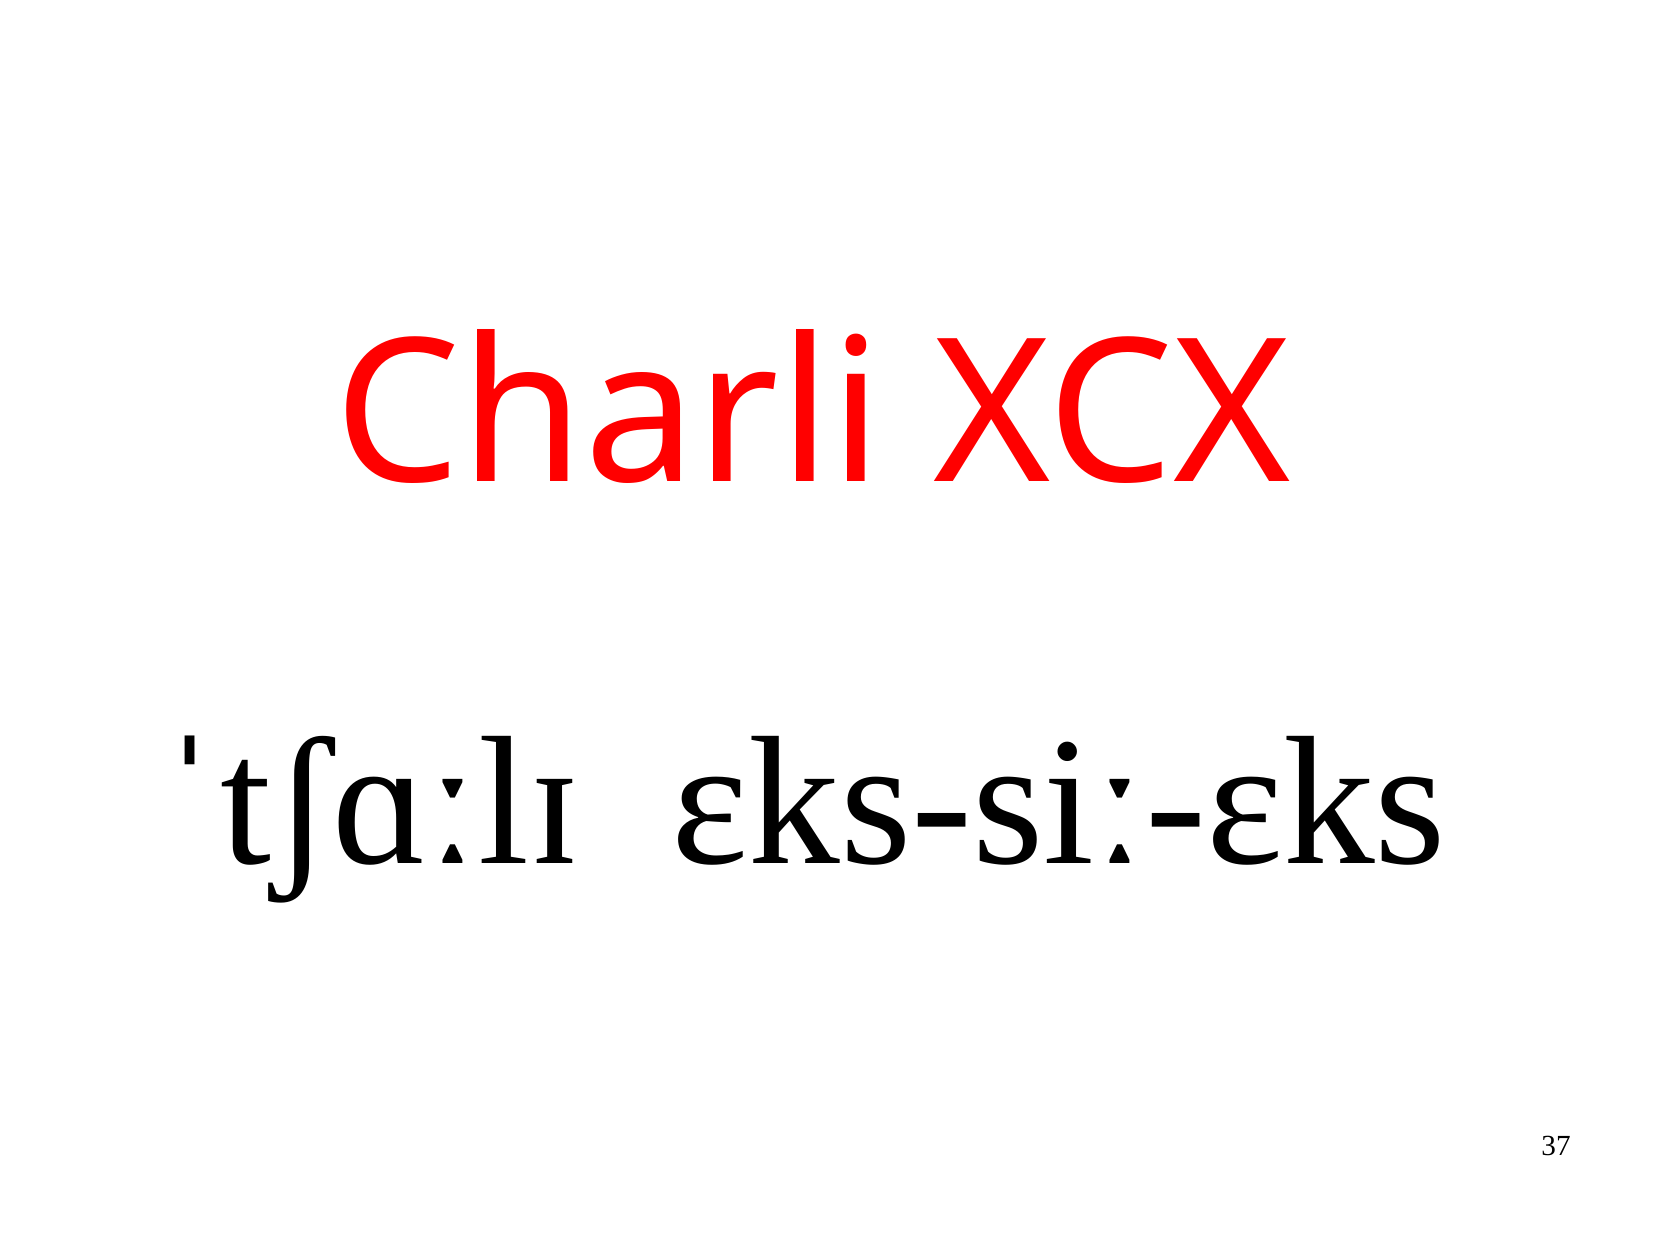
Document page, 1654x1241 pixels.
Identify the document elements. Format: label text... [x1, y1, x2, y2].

subtitle ˈtʃɑːlɪ ɛks-siː-ɛks [82, 475, 1571, 1109]
text_box Charli XCX [82, 259, 1595, 475]
